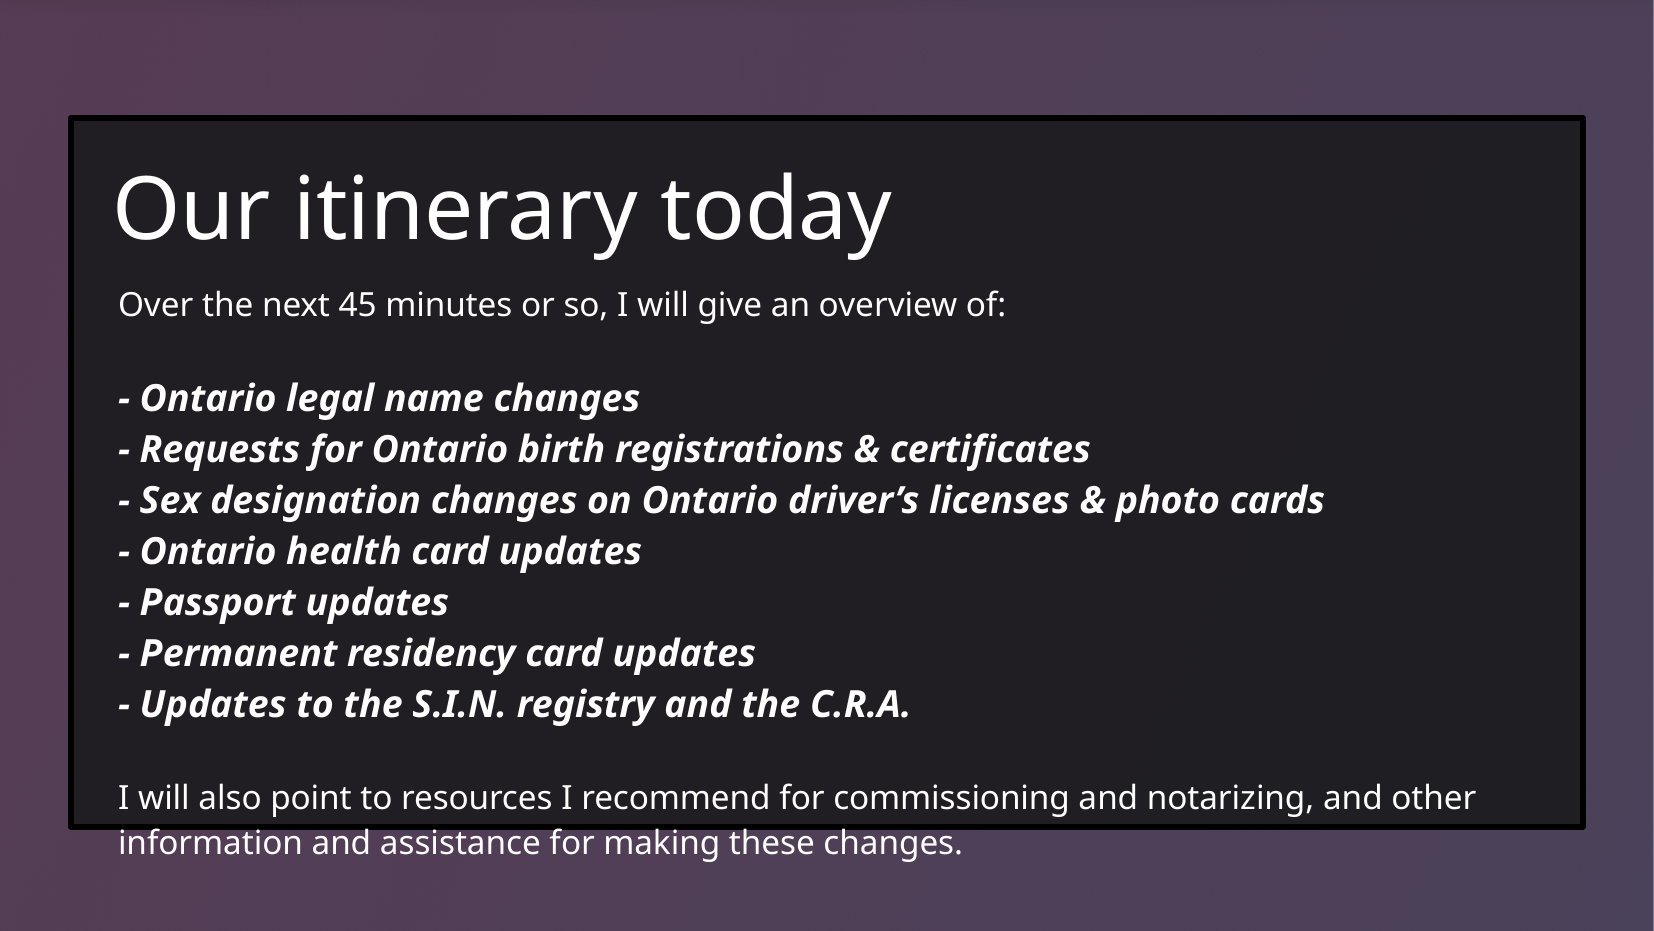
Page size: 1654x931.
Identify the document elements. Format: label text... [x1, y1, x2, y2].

picture [0, 0, 1654, 931]
subtitle Over the next 45 minutes or so, I will give an overview of: - Ontario legal name changes - Requests for Ontario birth registrations & certificates - Sex designation changes on Ontario driver’s licenses & photo cards - Ontario health card updates - Passport updates - Permanent residency card updates - Updates to the S.I.N. registry and the C.R.A. I will also point to resources I recommend for commissioning and notarizing, and other information and assistance for making these changes. [118, 281, 1536, 780]
title Our itinerary today [112, 153, 1223, 259]
text_box [70, 118, 1583, 827]
